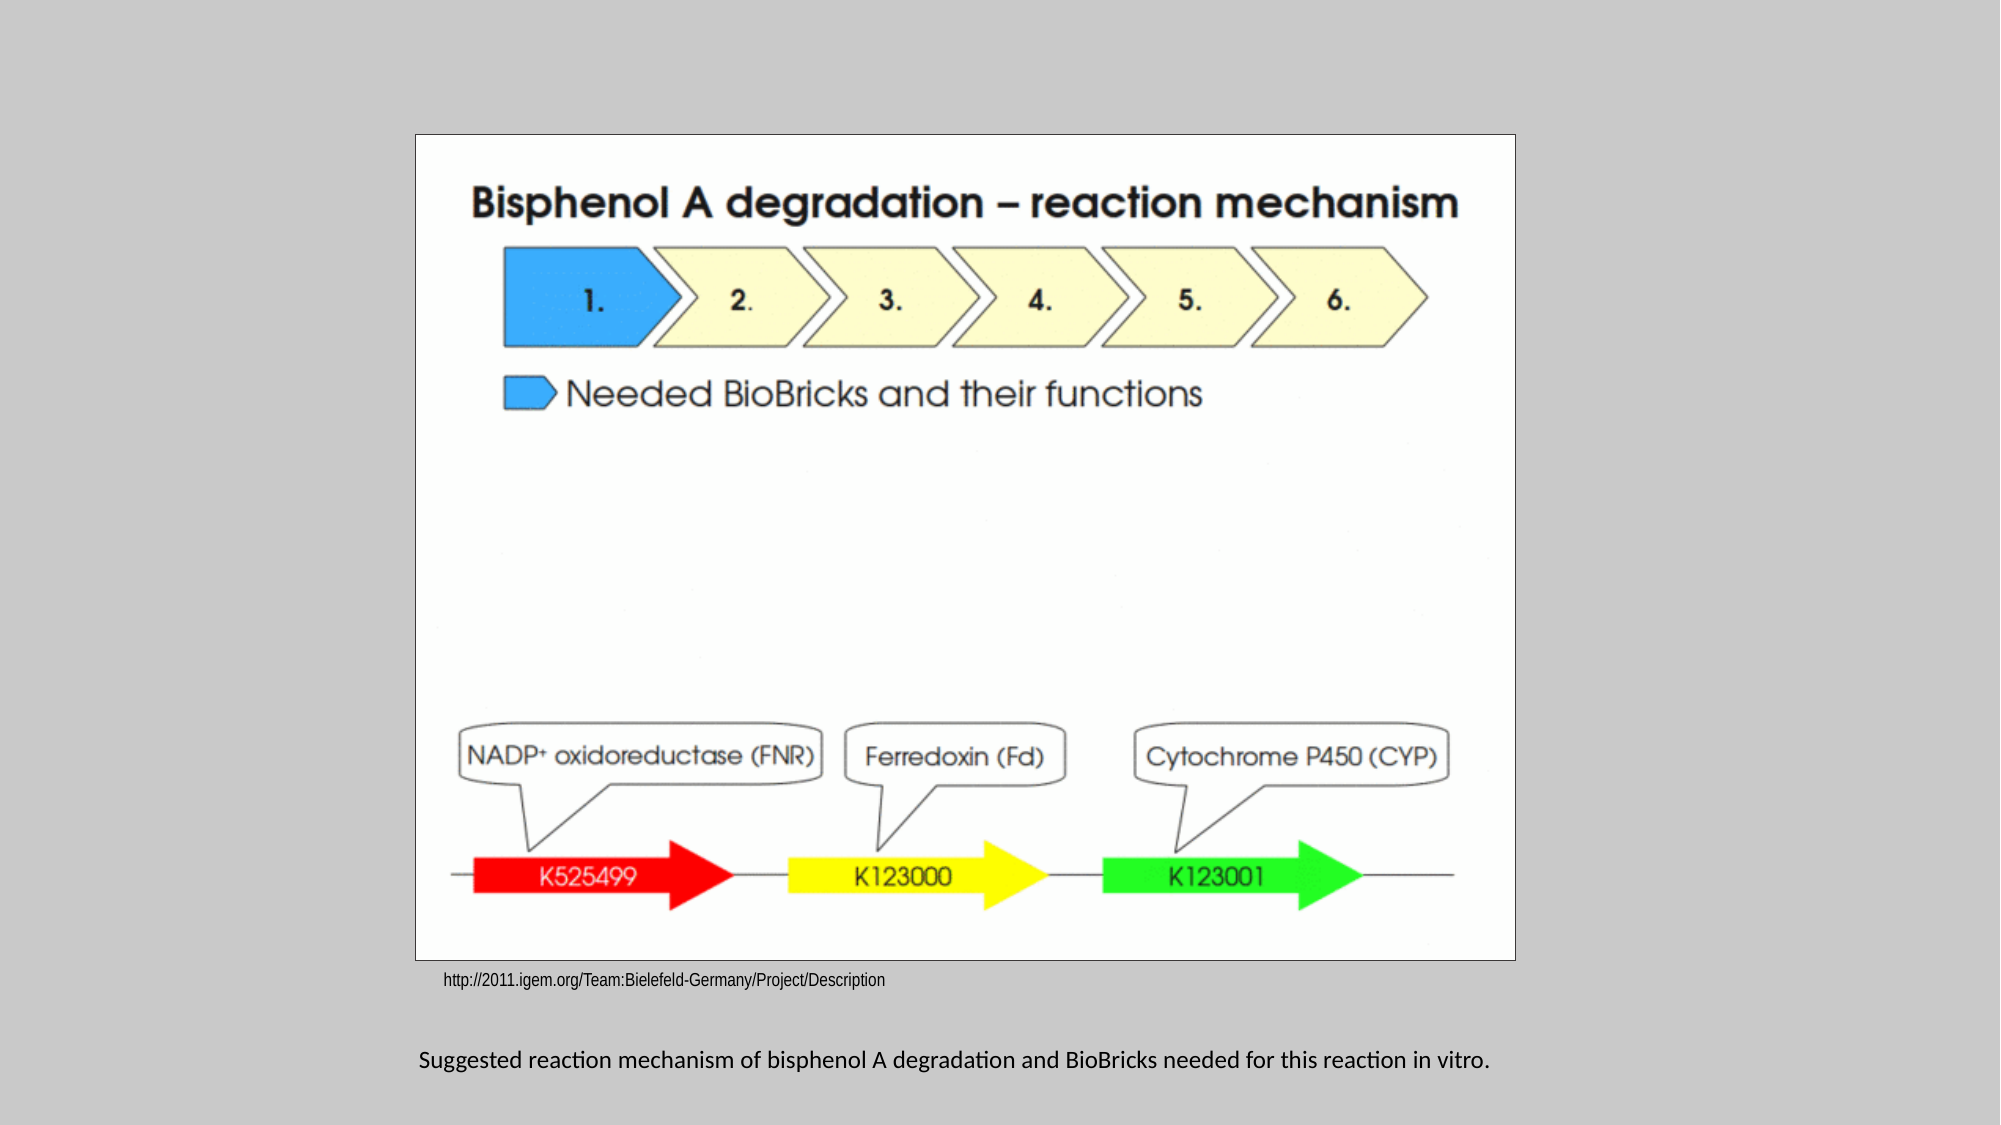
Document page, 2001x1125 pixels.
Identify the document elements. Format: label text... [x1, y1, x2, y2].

text_box http://2011.igem.org/Team:Bielefeld-Germany/Project/Description [428, 960, 1429, 998]
picture [415, 134, 1516, 961]
text_box Suggested reaction mechanism of bisphenol A degradation and BioBricks needed for this reaction in vitro. [404, 1036, 1527, 1081]
